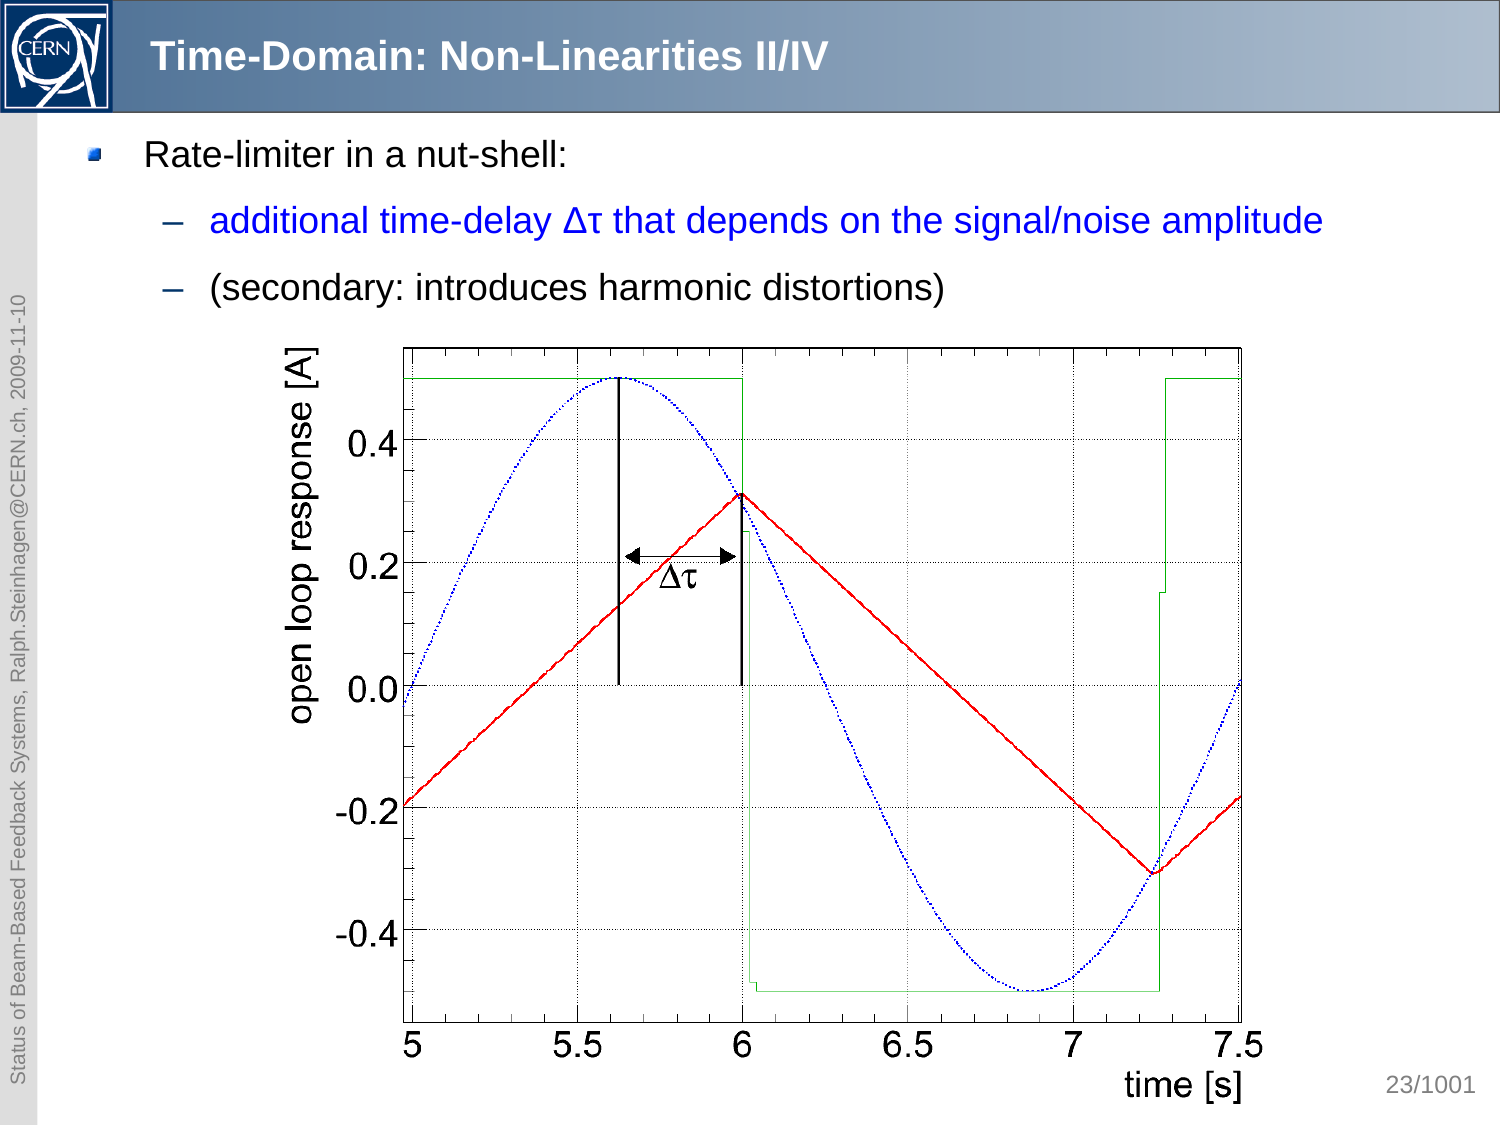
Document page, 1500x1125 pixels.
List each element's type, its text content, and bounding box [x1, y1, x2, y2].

list Rate-limiter in a nut-shell: additional time-delay Δτ that depends on the signal/noise amplitude (secondary: introduces harmonic distortions) [87, 132, 1438, 1010]
picture [274, 332, 1348, 1116]
title Time-Domain: Non-Linearities II/IV [150, 7, 1300, 106]
picture [0, 0, 113, 113]
